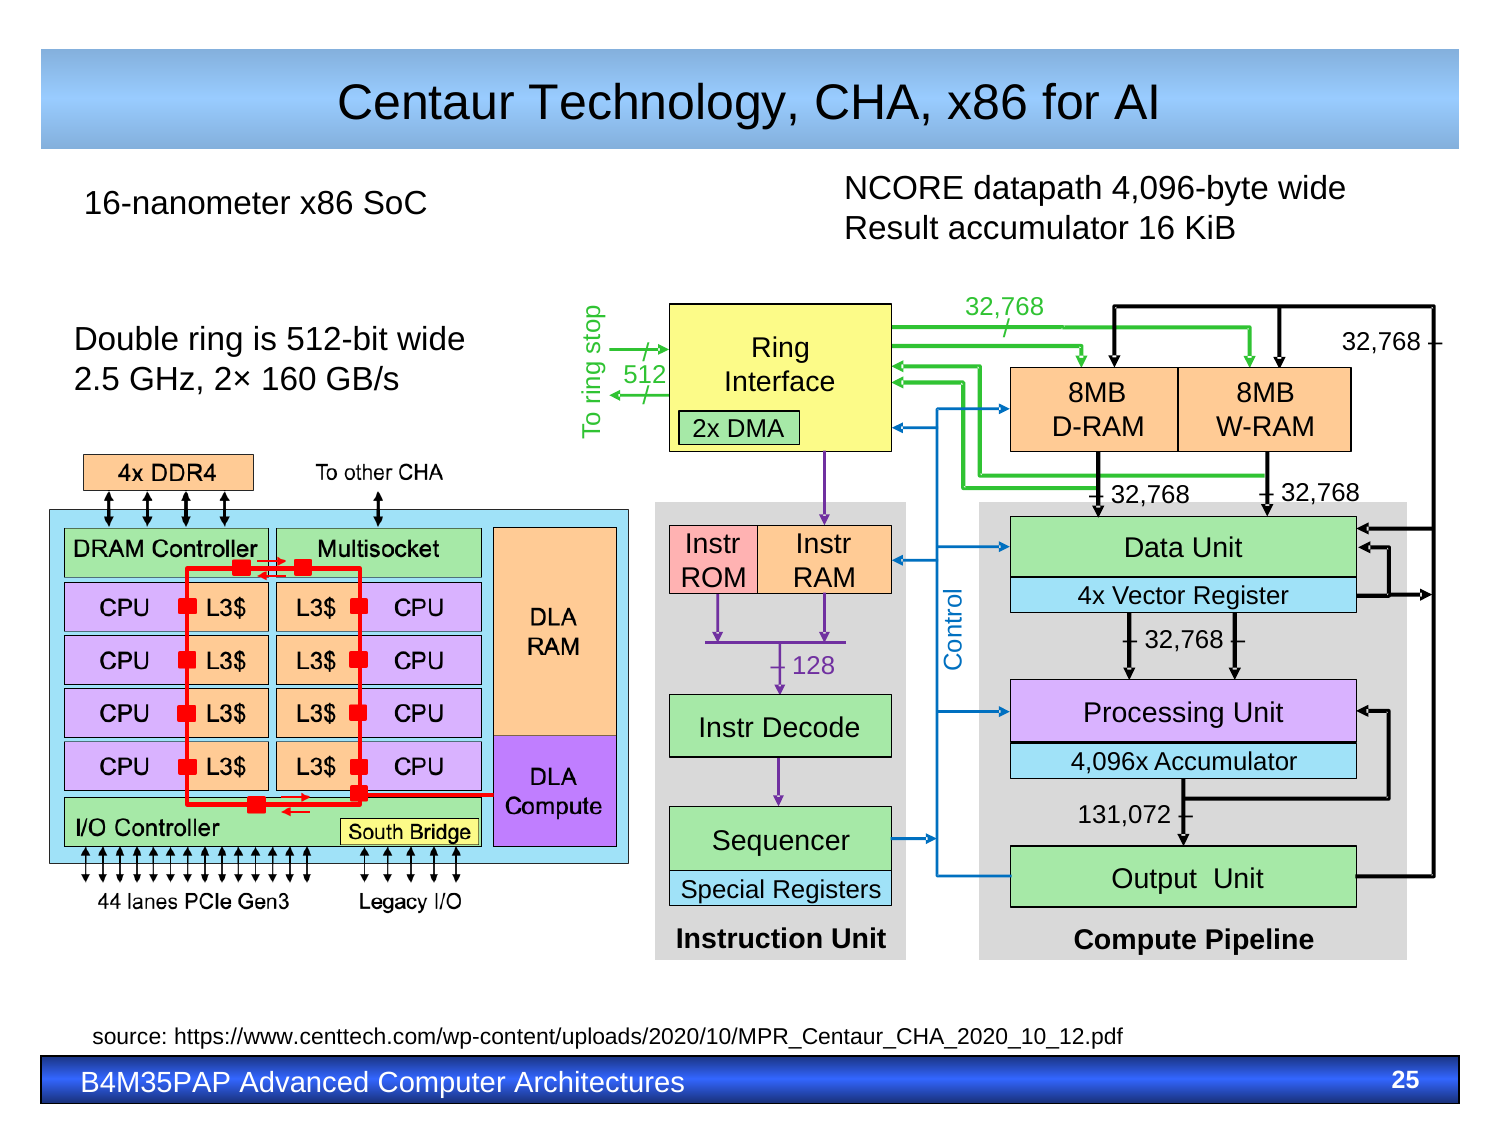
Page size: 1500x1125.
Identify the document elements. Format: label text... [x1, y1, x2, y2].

text_box NCORE datapath 4,096-byte wide Result accumulator 16 KiB [829, 158, 1362, 248]
chart [534, 248, 1457, 968]
text_box Double ring is 512-bit wide 2.5 GHz, 2× 160 GB/s [59, 310, 528, 405]
title Centaur Technology, CHA, x86 for AI [41, 49, 1459, 149]
text_box source: https://www.centtech.com/wp-content/uploads/2020/10/MPR_Centaur_CHA_2020_10_12.pdf [77, 1014, 1139, 1057]
text_box 16-nanometer x86 SoC [69, 173, 443, 229]
picture [44, 450, 636, 917]
